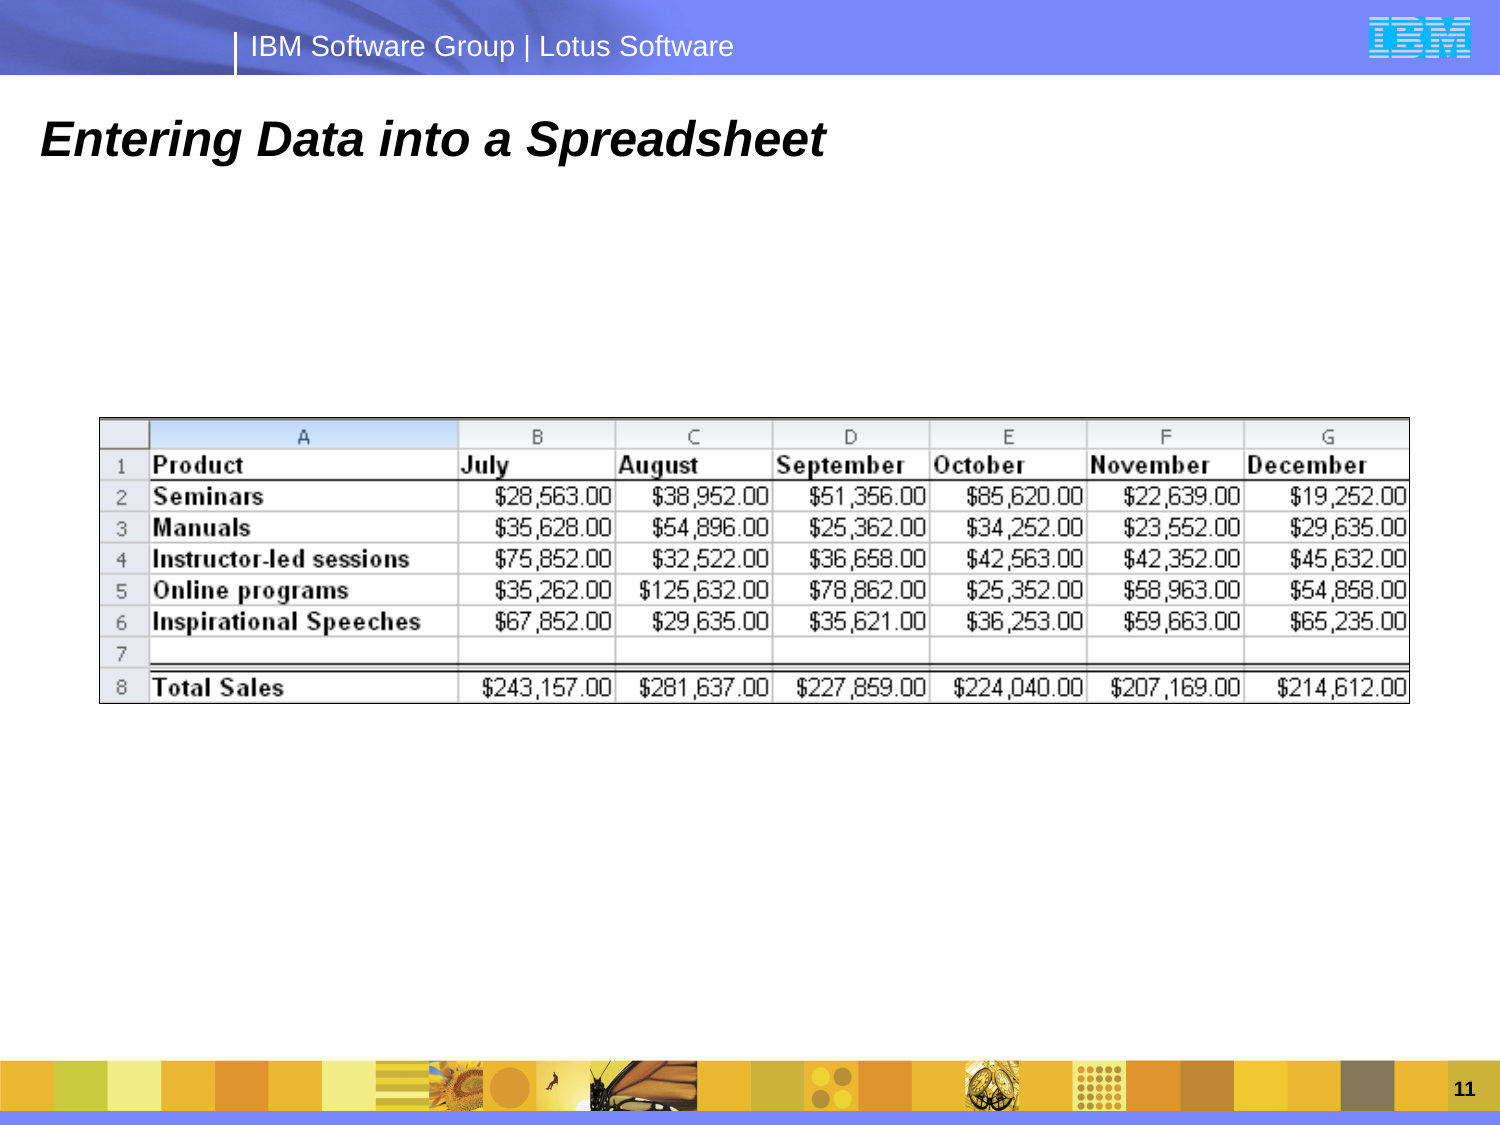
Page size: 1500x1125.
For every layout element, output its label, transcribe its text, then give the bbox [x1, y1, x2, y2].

picture [99, 417, 1410, 704]
picture [0, 0, 1500, 75]
title Entering Data into a Spreadsheet [25, 106, 1378, 189]
picture [0, 1060, 1500, 1111]
